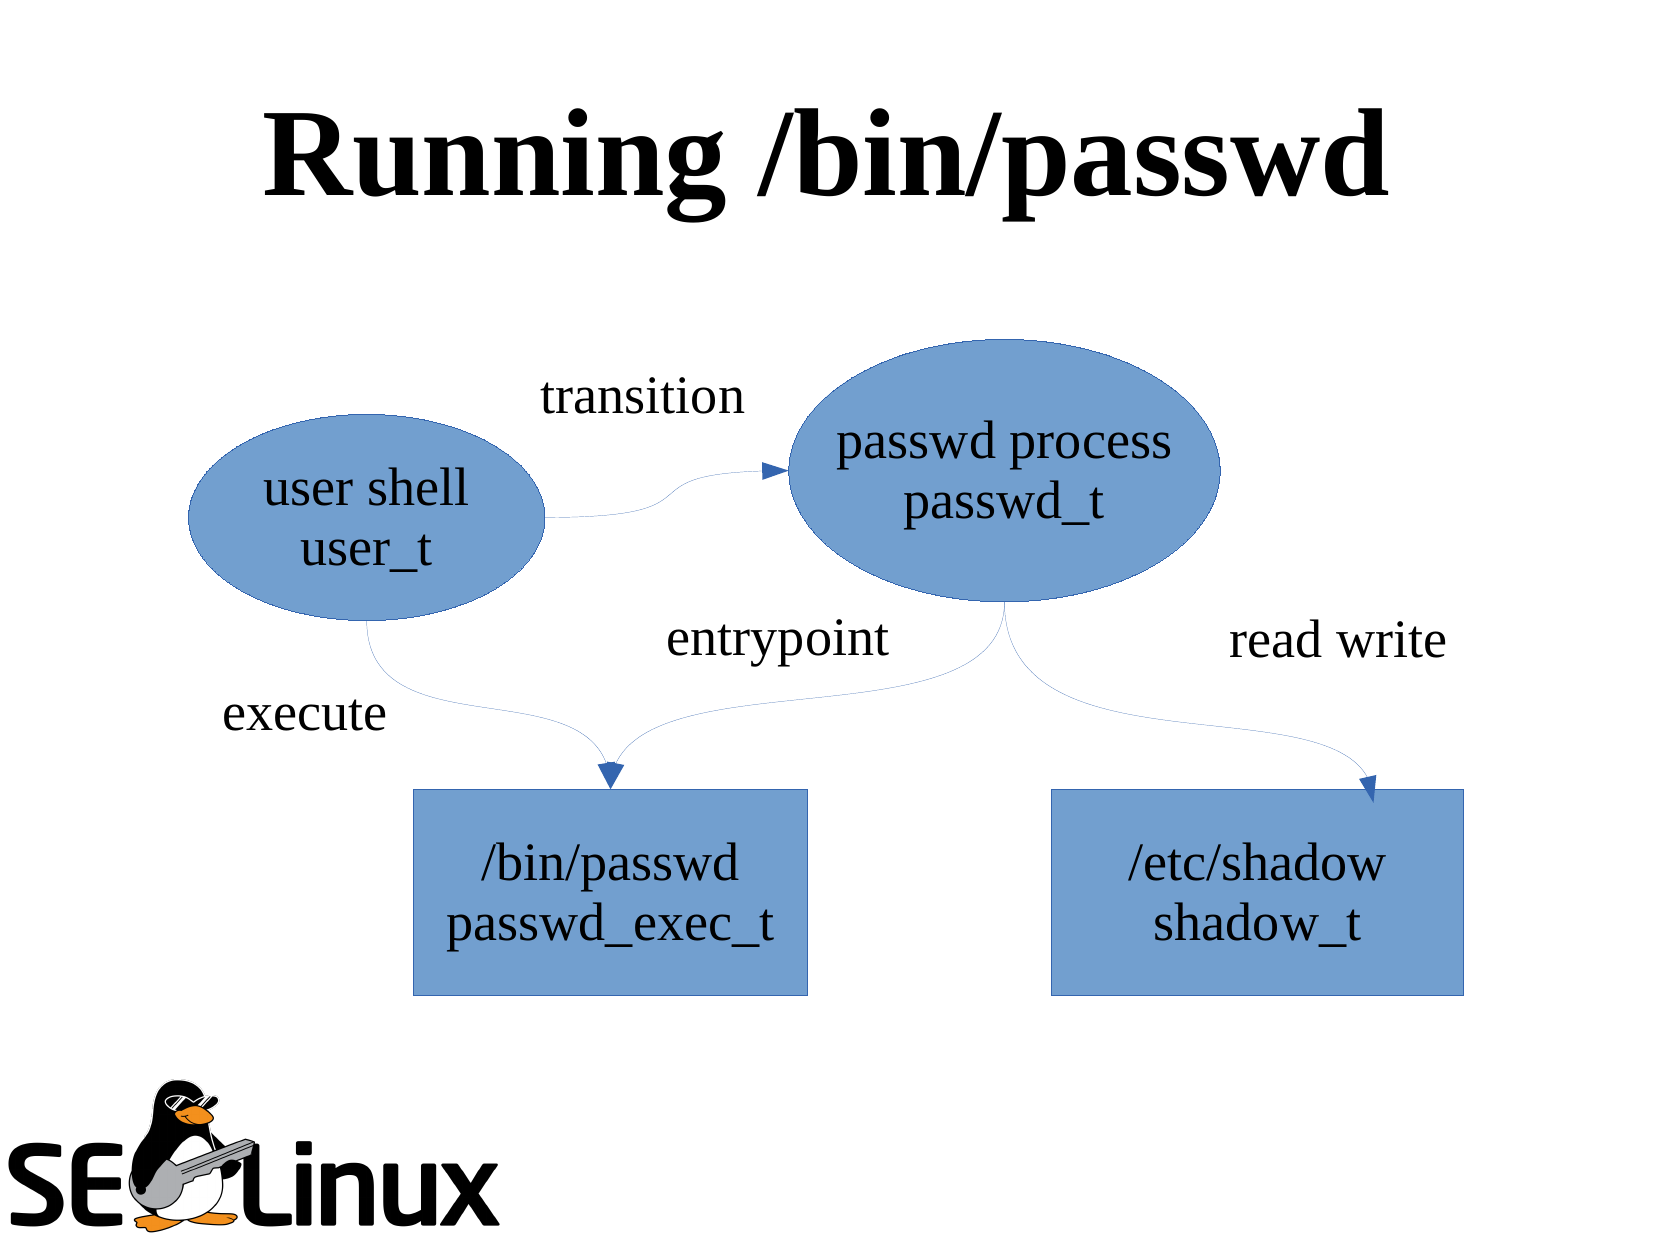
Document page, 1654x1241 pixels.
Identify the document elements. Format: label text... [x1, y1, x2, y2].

text_box transition [526, 358, 761, 433]
text_box user shell user_t [188, 414, 545, 621]
text_box /etc/shadow shadow_t [1051, 789, 1464, 996]
picture [0, 919, 526, 1241]
text_box entrypoint [651, 600, 905, 676]
text_box /bin/passwd passwd_exec_t [413, 789, 808, 996]
text_box passwd process passwd_t [788, 339, 1221, 602]
title Running /bin/passwd [82, 49, 1571, 257]
text_box read write [1214, 601, 1463, 677]
text_box execute [207, 675, 403, 751]
